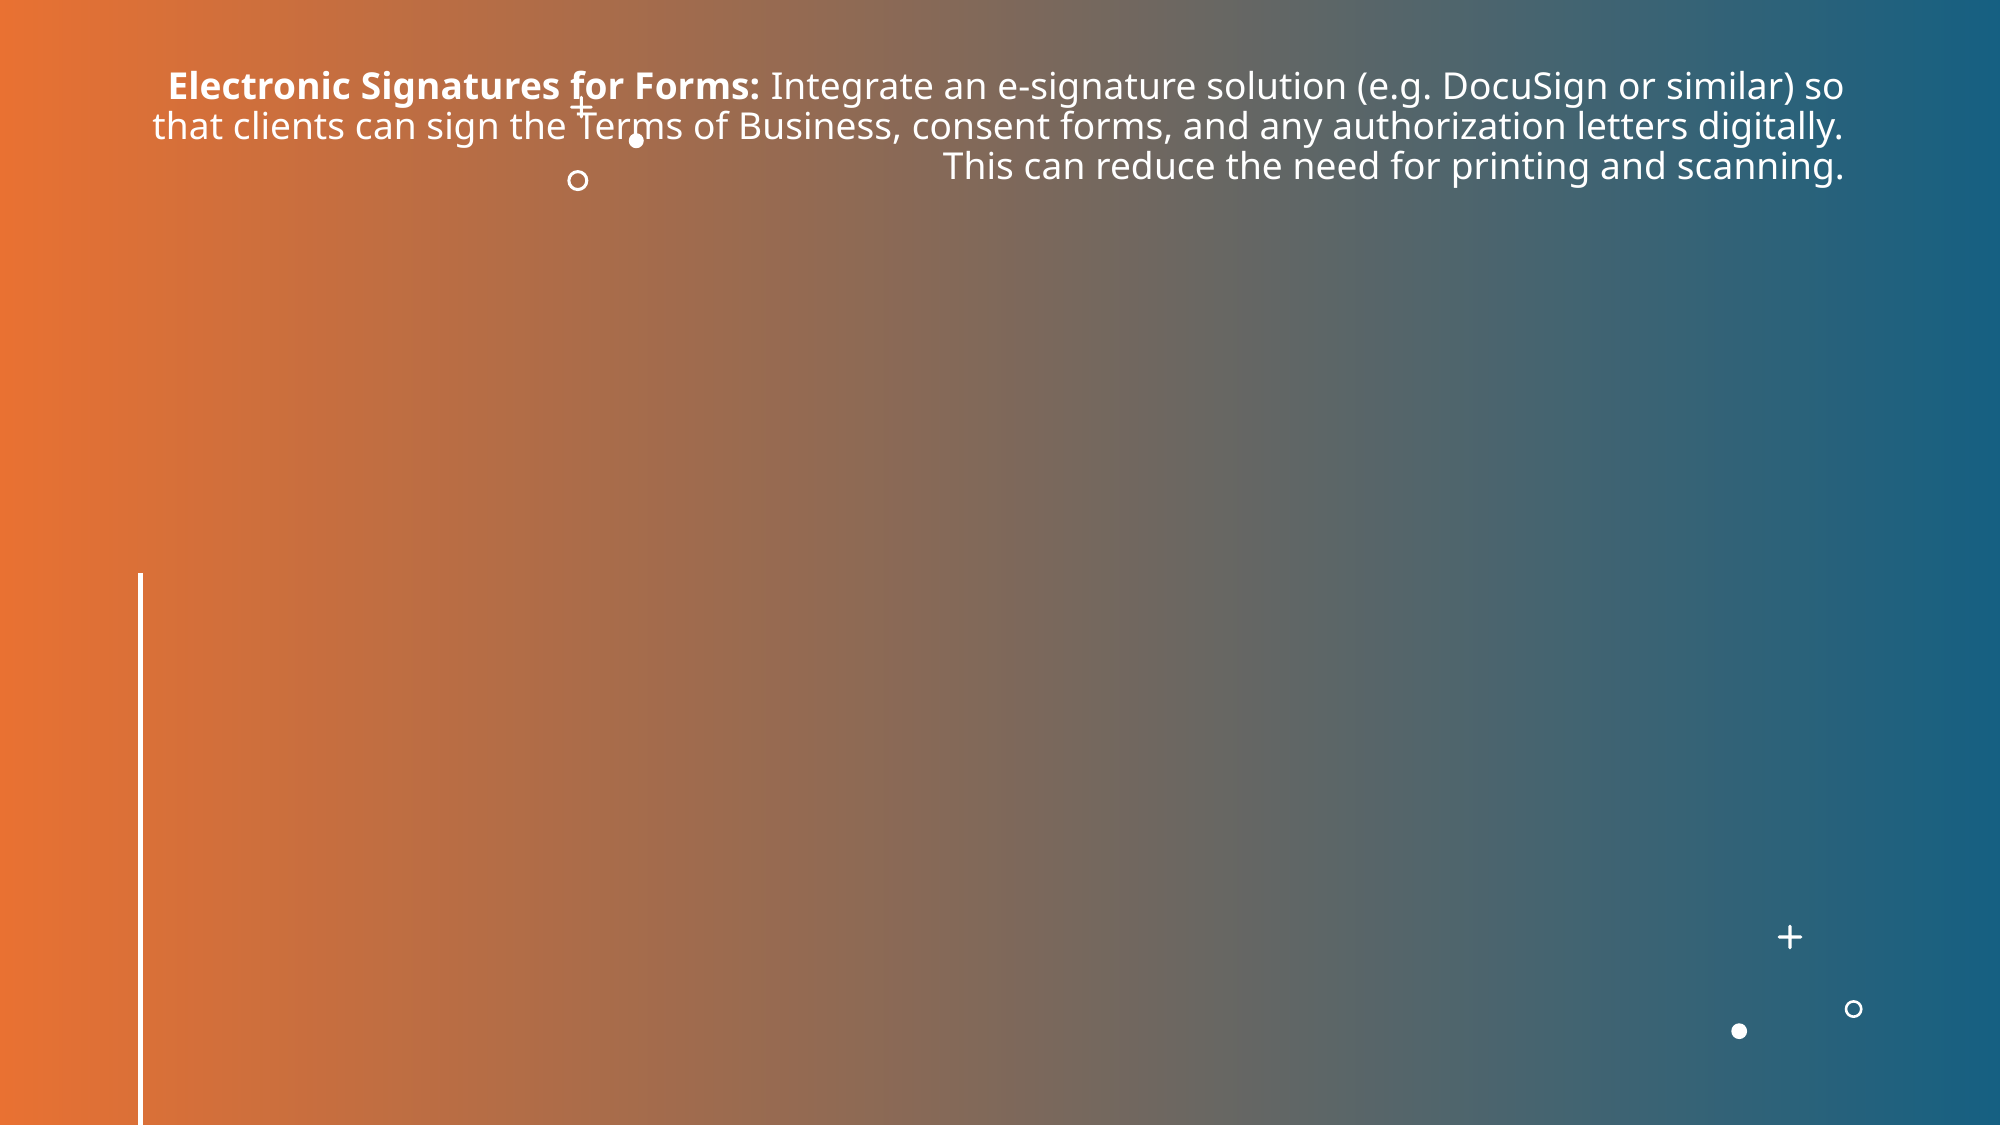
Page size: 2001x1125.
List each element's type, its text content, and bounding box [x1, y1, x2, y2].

title Electronic Signatures for Forms: Integrate an e-signature solution (e.g. DocuSign or similar) so that clients can sign the Terms of Business, consent forms, and any authorization letters digitally. This can reduce the need for printing and scanning. [636, 95, 1812, 779]
text_box [0, 0, 2000, 1125]
